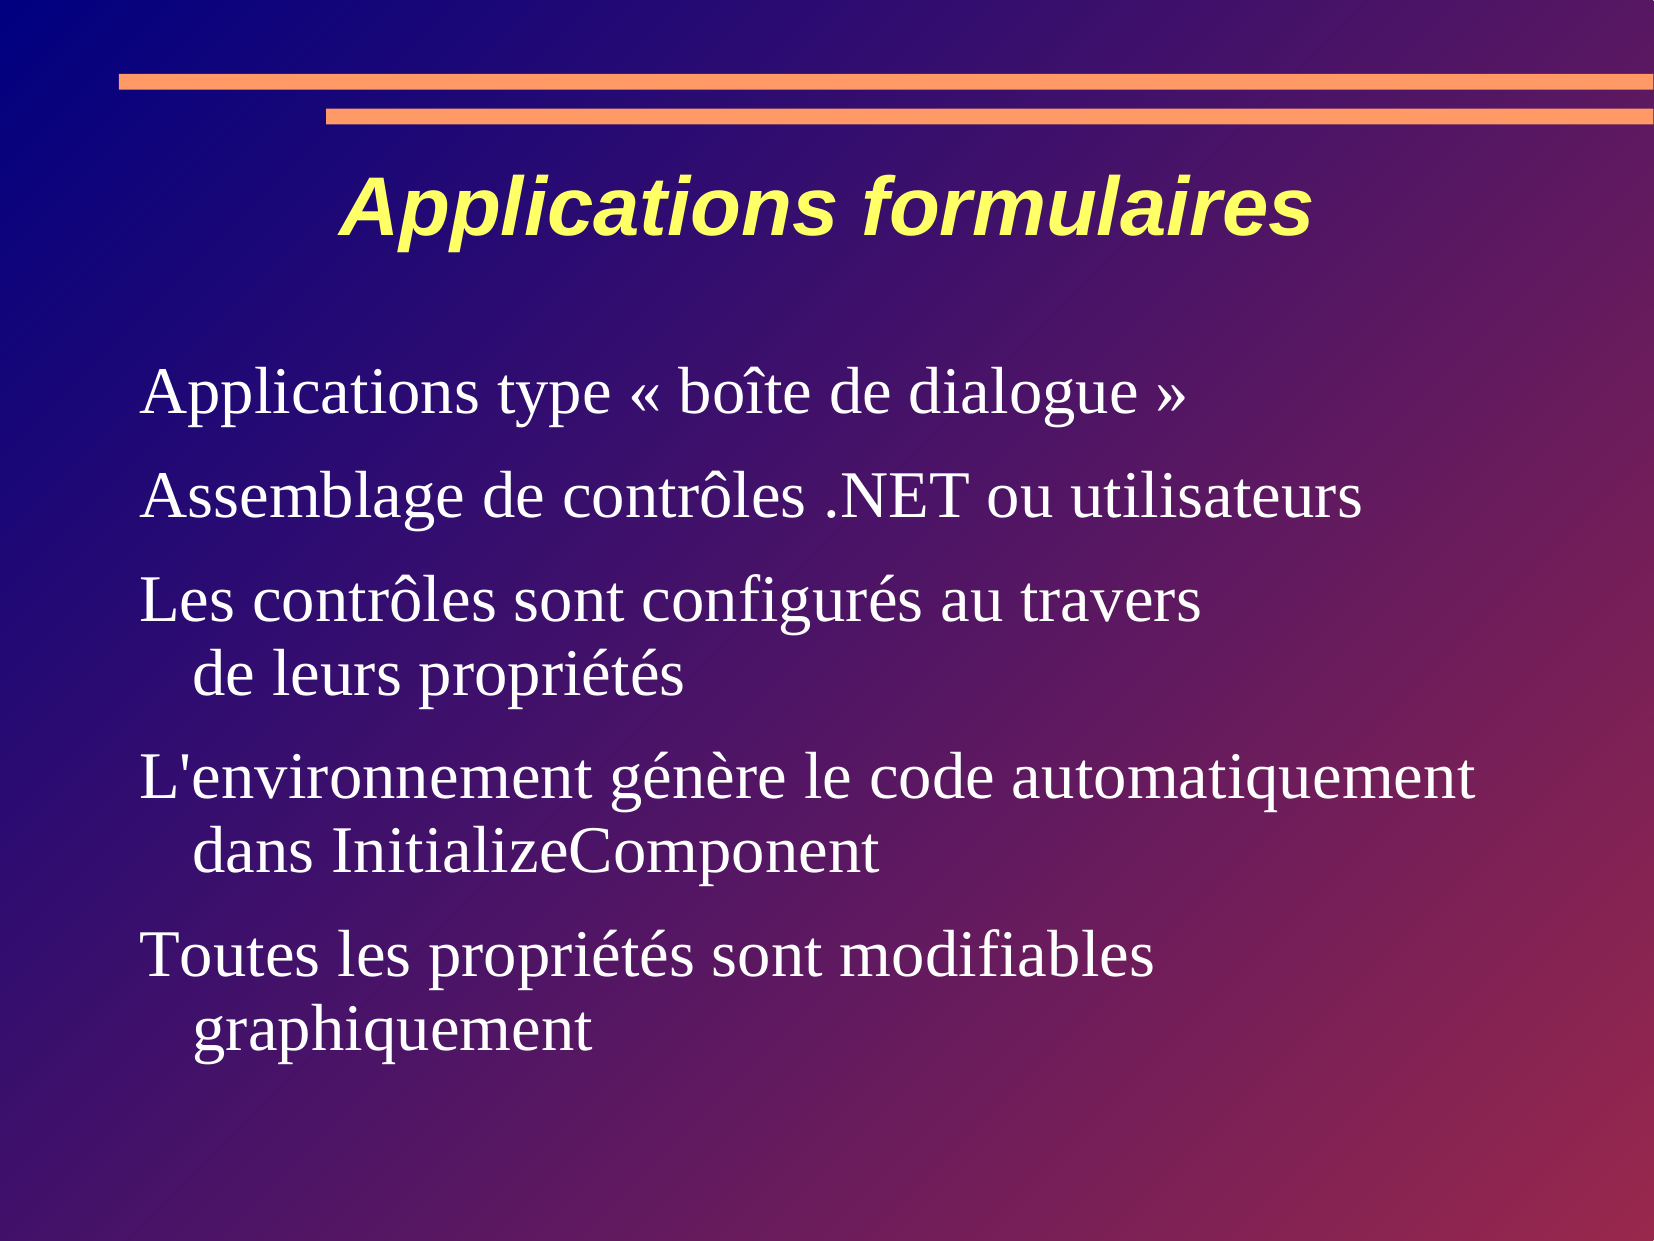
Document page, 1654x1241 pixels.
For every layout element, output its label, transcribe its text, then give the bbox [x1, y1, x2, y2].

title Applications formulaires [121, 102, 1534, 311]
list Applications type « boîte de dialogue » Assemblage de contrôles .NET ou utilisateurs Les contrôles sont configurés au travers de leurs propriétés L'environnement génère le code automatiquement dans InitializeComponent Toutes les propriétés sont modifiables graphiquement [121, 354, 1534, 1095]
